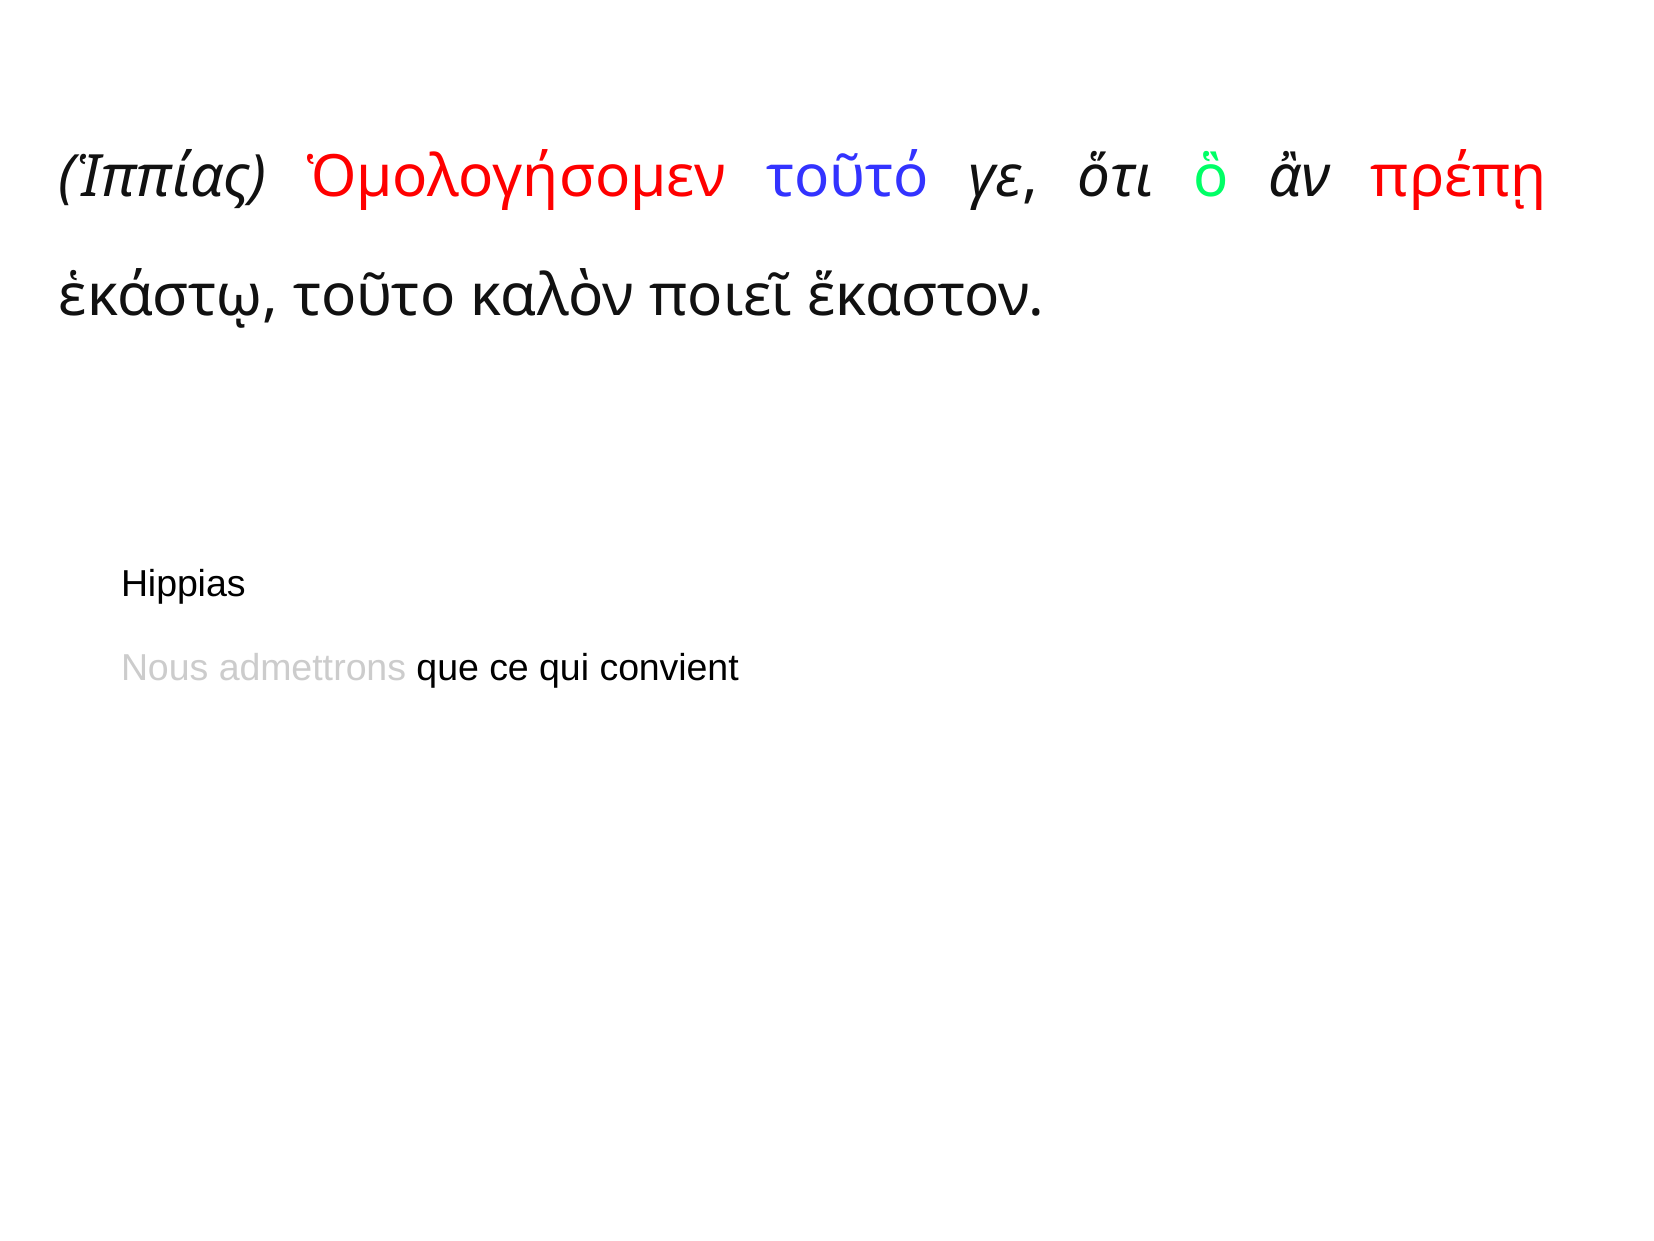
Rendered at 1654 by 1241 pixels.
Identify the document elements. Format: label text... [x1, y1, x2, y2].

list (Ἱππίας) Ὁμολογήσομεν τοῦτό γε, ὅτι ὃ ἂν πρέπῃ ἑκάστῳ, τοῦτο καλὸν ποιεῖ ἕκαστον. [59, 94, 1548, 1086]
text_box Hippias Nous admettrons que ce qui convient [106, 555, 1512, 697]
